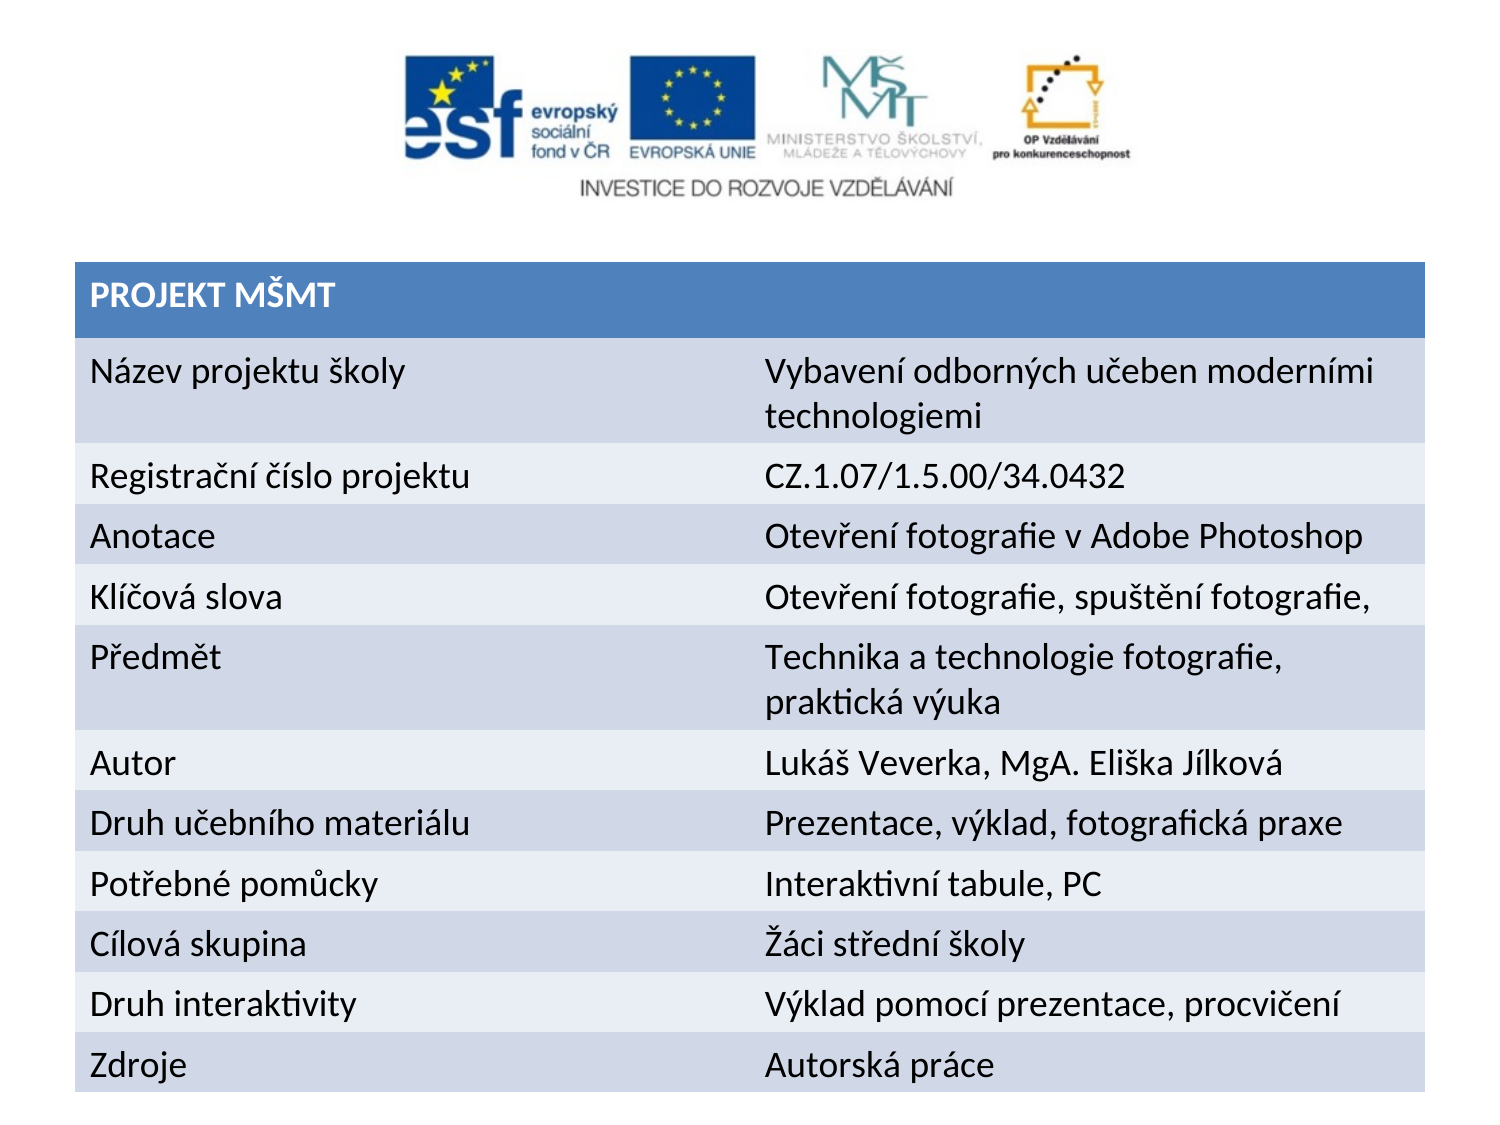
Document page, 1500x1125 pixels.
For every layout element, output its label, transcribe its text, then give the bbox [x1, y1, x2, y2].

table_cell Otevření fotografie v Adobe Photoshop [750, 504, 1425, 564]
table_cell Anotace [75, 504, 750, 564]
table_cell Druh interaktivity [75, 972, 750, 1032]
table_cell Otevření fotografie, spuštění fotografie, [750, 564, 1425, 625]
table_cell Autorská práce [750, 1032, 1425, 1092]
table_cell Potřebné pomůcky [75, 851, 750, 911]
table_cell Interaktivní tabule, PC [750, 851, 1425, 911]
table_header PROJEKT MŠMT [75, 262, 750, 338]
table_cell Autor [75, 730, 750, 790]
table_cell Předmět [75, 625, 750, 730]
table_cell Druh učebního materiálu [75, 790, 750, 851]
table_cell Zdroje [75, 1032, 750, 1092]
table_cell Prezentace, výklad, fotografická praxe [750, 790, 1425, 851]
table_cell Vybavení odborných učeben moderními technologiemi [750, 338, 1425, 443]
table_cell Název projektu školy [75, 338, 750, 443]
table_header [750, 262, 1425, 338]
table_cell Technika a technologie fotografie, praktická výuka [750, 625, 1425, 730]
table_cell CZ.1.07/1.5.00/34.0432 [750, 443, 1425, 504]
picture [395, 49, 1140, 208]
table_cell Cílová skupina [75, 911, 750, 972]
table_cell Registrační číslo projektu [75, 443, 750, 504]
table_cell Žáci střední školy [750, 911, 1425, 972]
table_cell Klíčová slova [75, 564, 750, 625]
table_cell Výklad pomocí prezentace, procvičení [750, 972, 1425, 1032]
table_cell Lukáš Veverka, MgA. Eliška Jílková [750, 730, 1425, 790]
